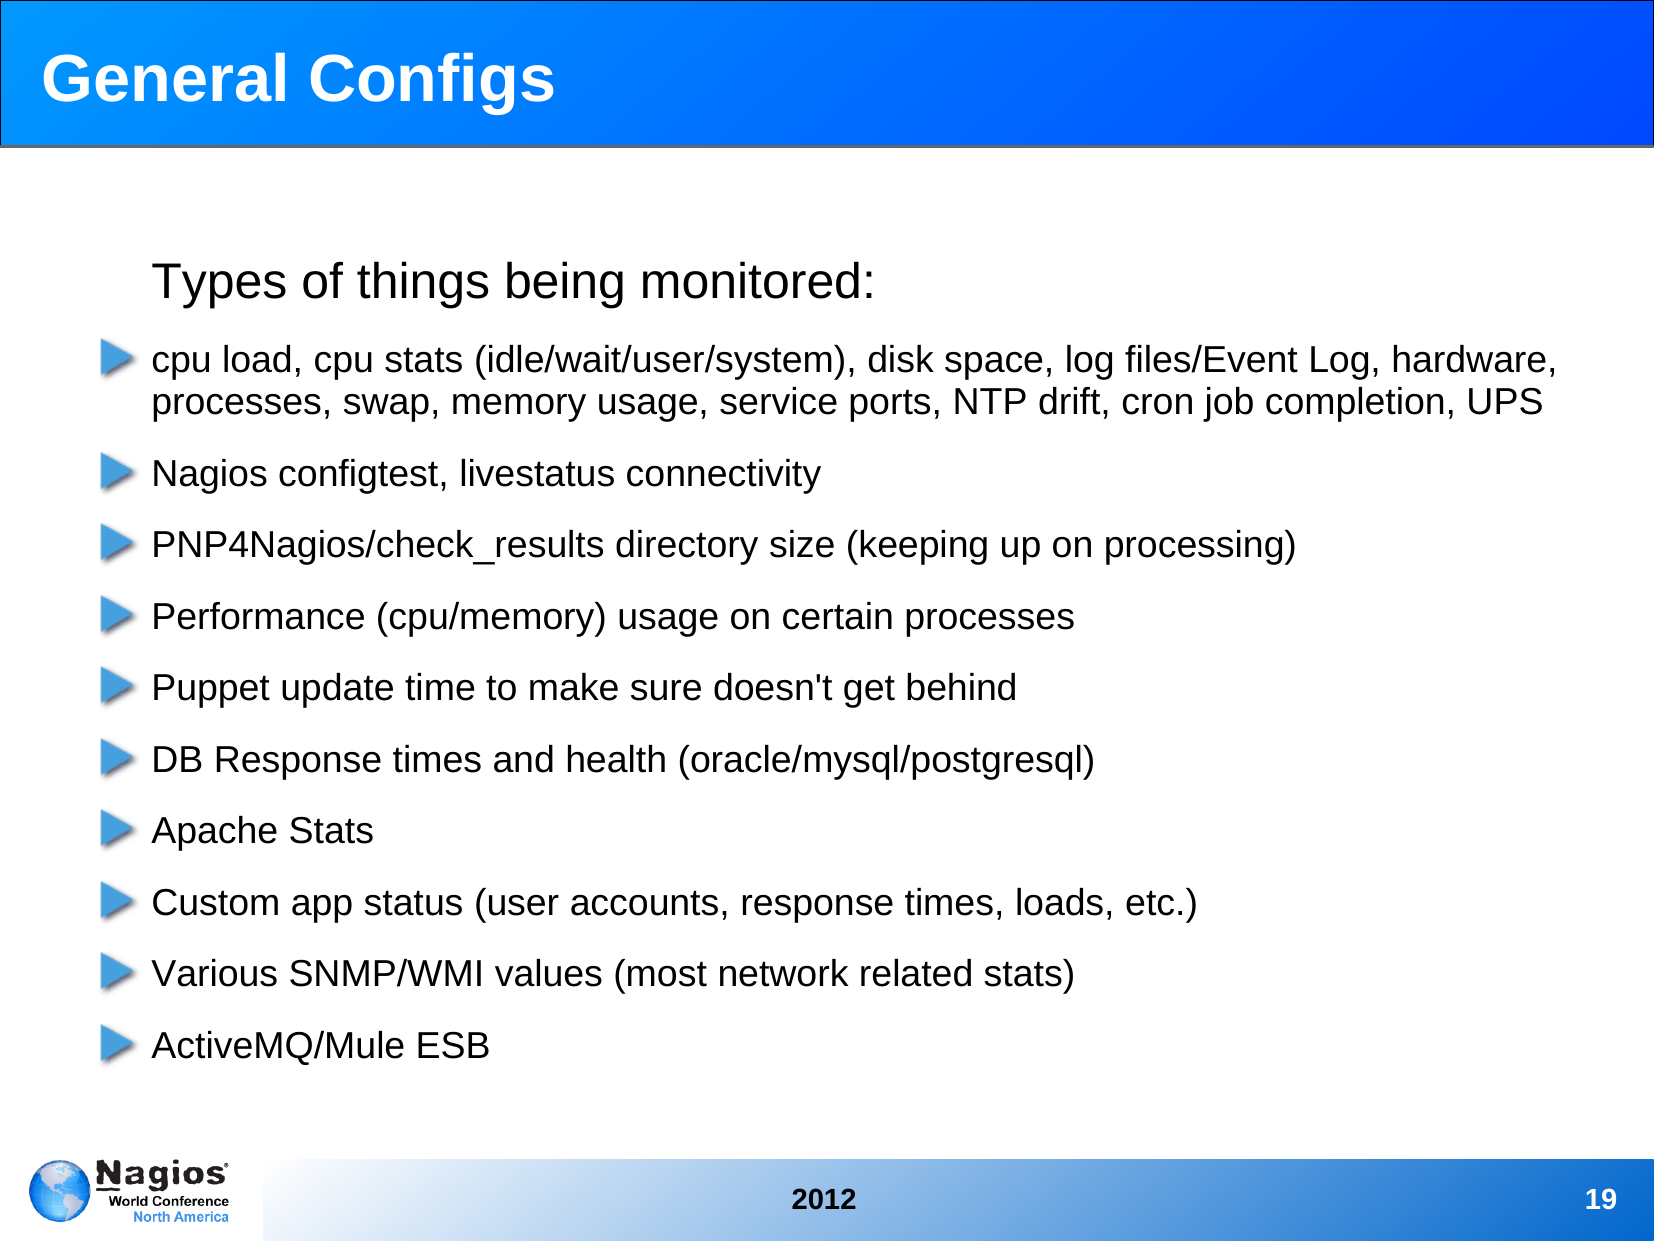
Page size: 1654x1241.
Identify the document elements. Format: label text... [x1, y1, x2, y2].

picture [29, 1159, 229, 1235]
list Types of things being monitored: cpu load, cpu stats (idle/wait/user/system), disk space, log files/Event Log, hardware, processes, swap, memory usage, service ports, NTP drift, cron job completion, UPS Nagios configtest, livestatus connectivity PNP4Nagios/check_results directory size (keeping up on processing) Performance (cpu/memory) usage on certain processes Puppet update time to make sure doesn't get behind DB Response times and health (oracle/mysql/postgresql) Apache Stats Custom app status (user accounts, response times, loads, etc.) Various SNMP/WMI values (most network related stats) ActiveMQ/Mule ESB [80, 253, 1628, 1146]
title General Configs [41, 29, 1248, 127]
